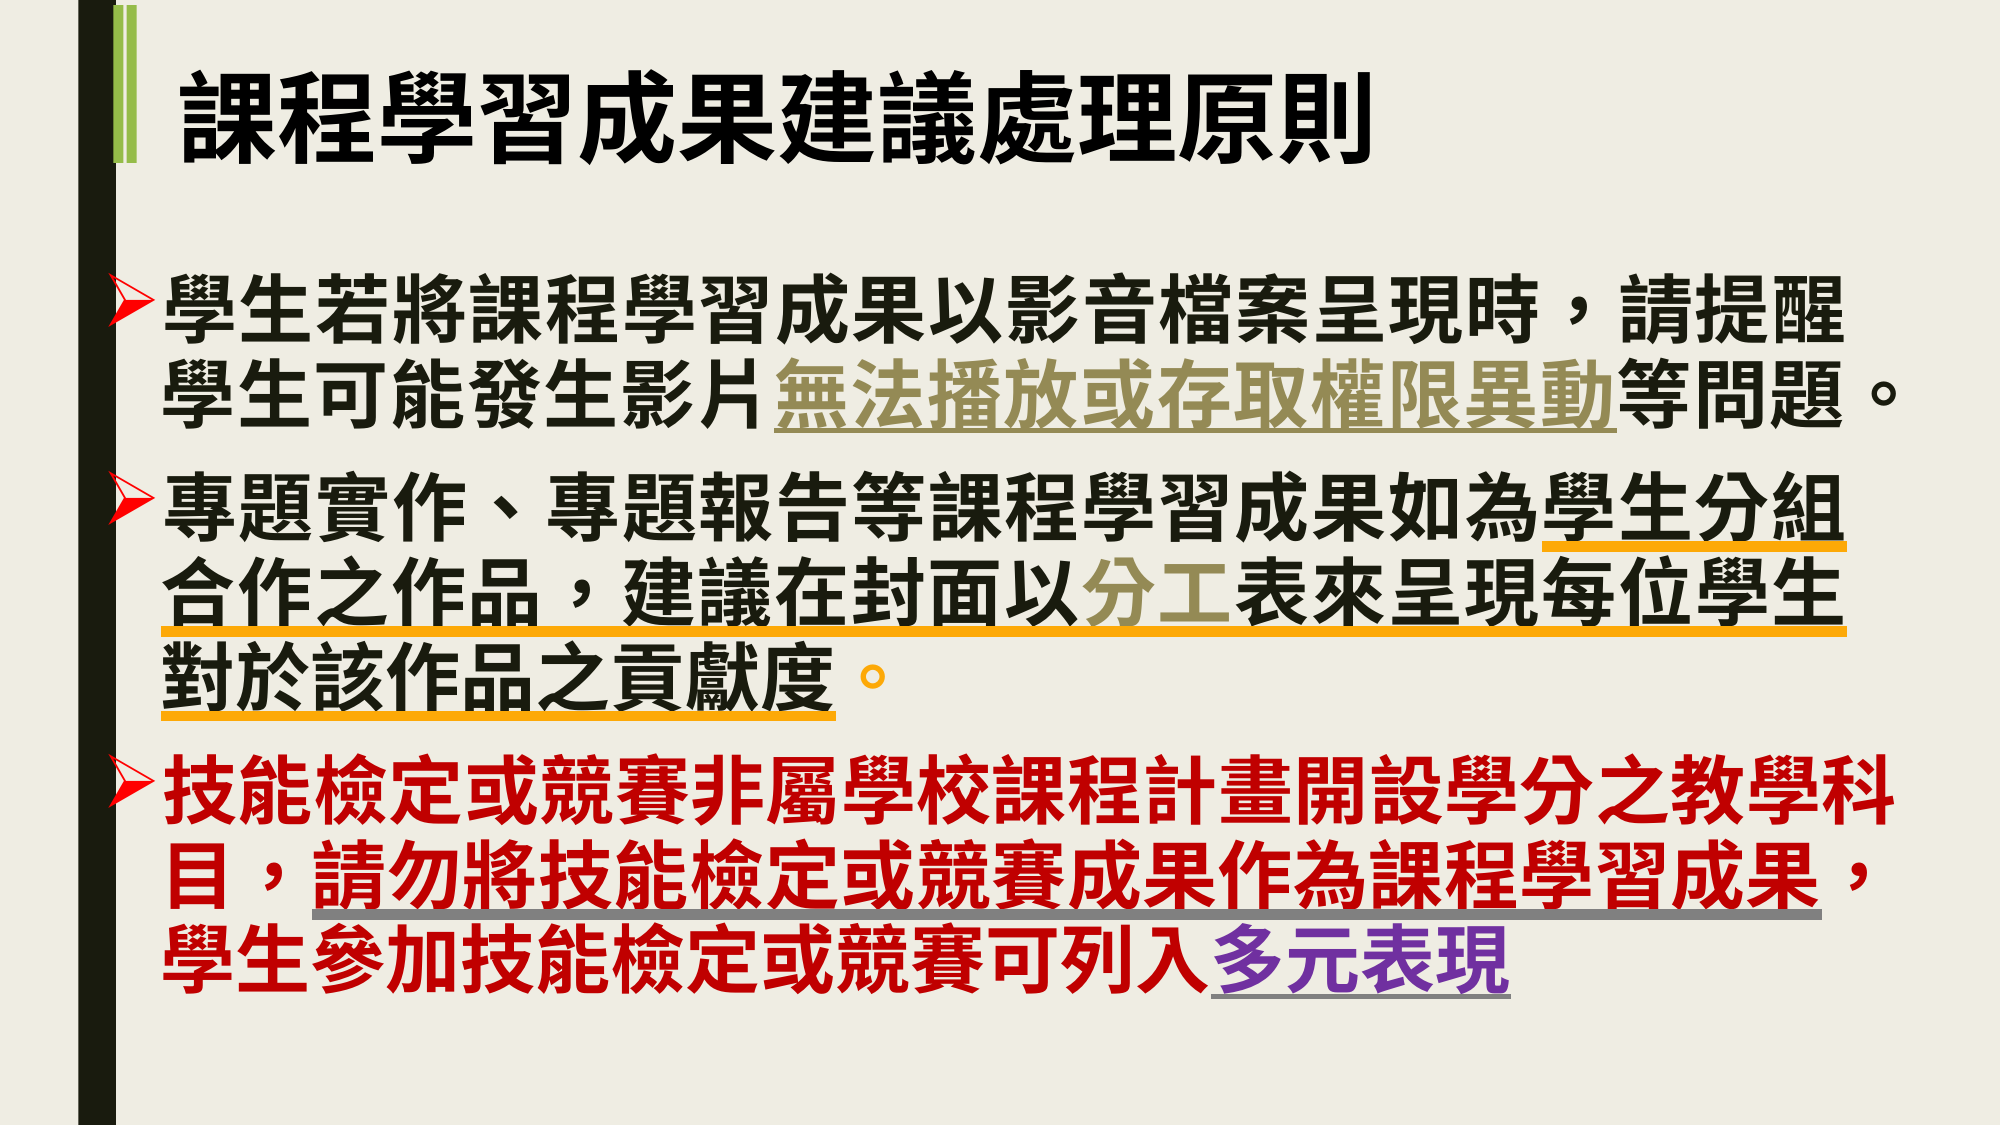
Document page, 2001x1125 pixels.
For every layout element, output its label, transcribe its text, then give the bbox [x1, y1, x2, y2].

list 學生若將課程學習成果以影音檔案呈現時，請提醒學生可能發生影片無法播放或存取權限異動等問題。 專題實作、專題報告等課程學習成果如為學生分組合作之作品，建議在封面以分工表來呈現每位學生對於該作品之貢獻度。 技能檢定或競賽非屬學校課程計畫開設學分之教學科目，請勿將技能檢定或競賽成果作為課程學習成果，學生參加技能檢定或競賽可列入多元表現 [87, 262, 1913, 1063]
title 課程學習成果建議處理原則 [162, 62, 1738, 262]
text_box [126, 5, 137, 163]
text_box [113, 5, 124, 163]
